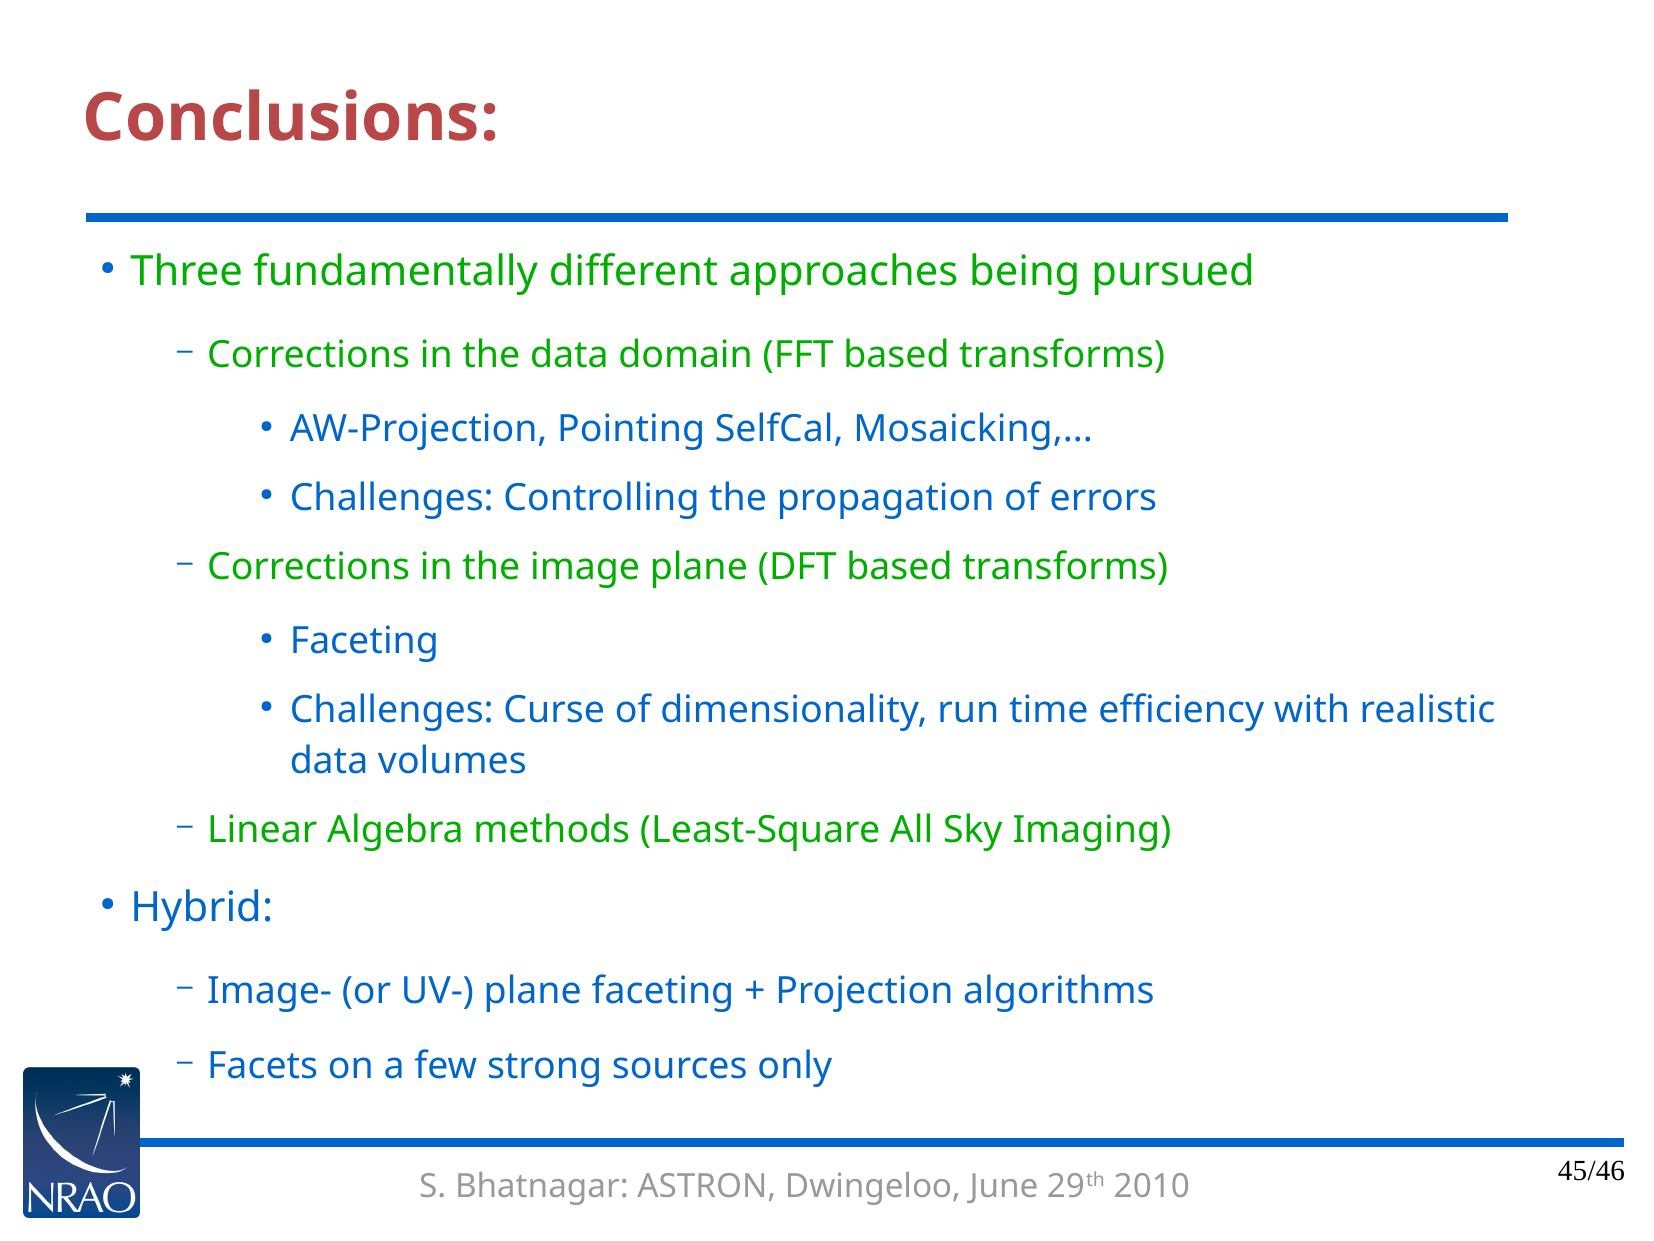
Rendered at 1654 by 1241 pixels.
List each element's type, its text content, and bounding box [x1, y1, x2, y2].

title Conclusions: [82, 49, 1571, 180]
list Three fundamentally different approaches being pursued Corrections in the data domain (FFT based transforms) AW-Projection, Pointing SelfCal, Mosaicking,... Challenges: Controlling the propagation of errors Corrections in the image plane (DFT based transforms) Faceting Challenges: Curse of dimensionality, run time efficiency with realistic data volumes Linear Algebra methods (Least-Square All Sky Imaging) Hybrid: Image- (or UV-) plane faceting + Projection algorithms Facets on a few strong sources only [82, 240, 1571, 1094]
picture [23, 1067, 140, 1218]
